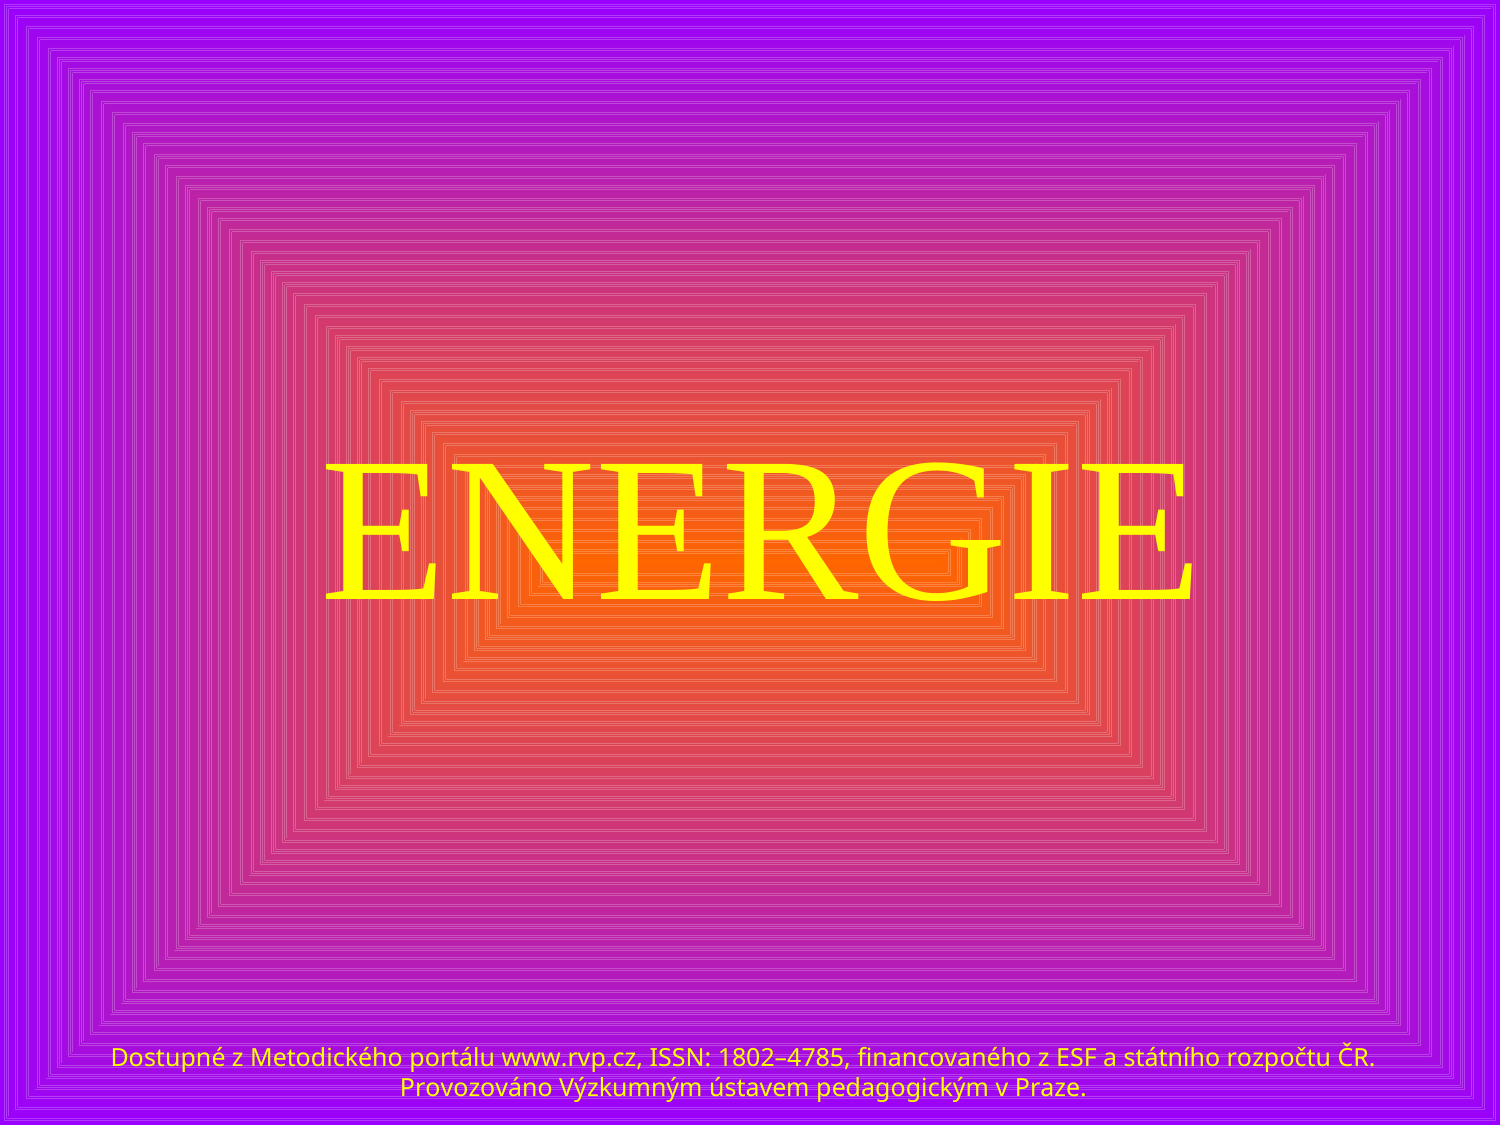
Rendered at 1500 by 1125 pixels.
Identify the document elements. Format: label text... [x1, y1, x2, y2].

text_box Dostupné z Metodického portálu www.rvp.cz, ISSN: 1802–4785, financovaného z ESF a státního rozpočtu ČR. Provozováno Výzkumným ústavem pedagogickým v Praze. [35, 1041, 1454, 1102]
text_box ENERGIE [100, 385, 1424, 649]
